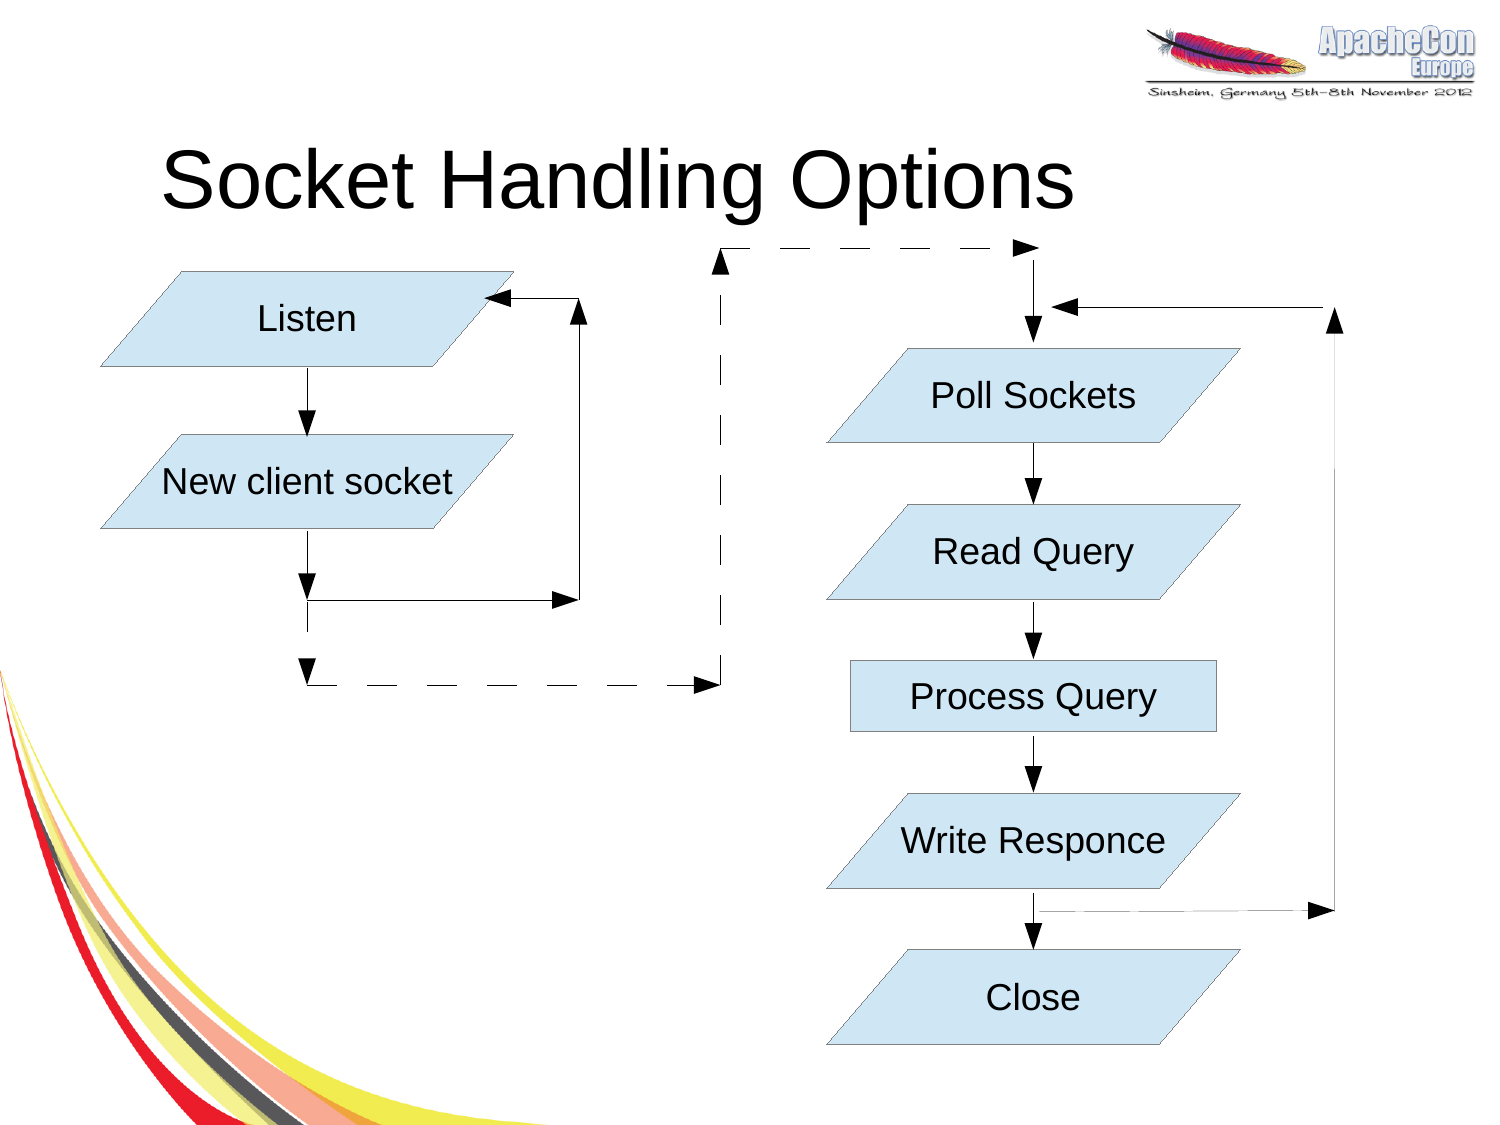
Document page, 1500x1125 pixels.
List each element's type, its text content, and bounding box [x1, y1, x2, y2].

picture [0, 0, 1500, 1125]
text_box Close [826, 949, 1241, 1045]
text_box New client socket [100, 434, 514, 529]
text_box Poll Sockets [826, 348, 1241, 443]
text_box Read Query [826, 504, 1241, 600]
text_box Write Responce [826, 793, 1241, 889]
title Socket Handling Options [160, 128, 1393, 231]
text_box Listen [100, 271, 514, 367]
text_box Process Query [850, 660, 1217, 732]
